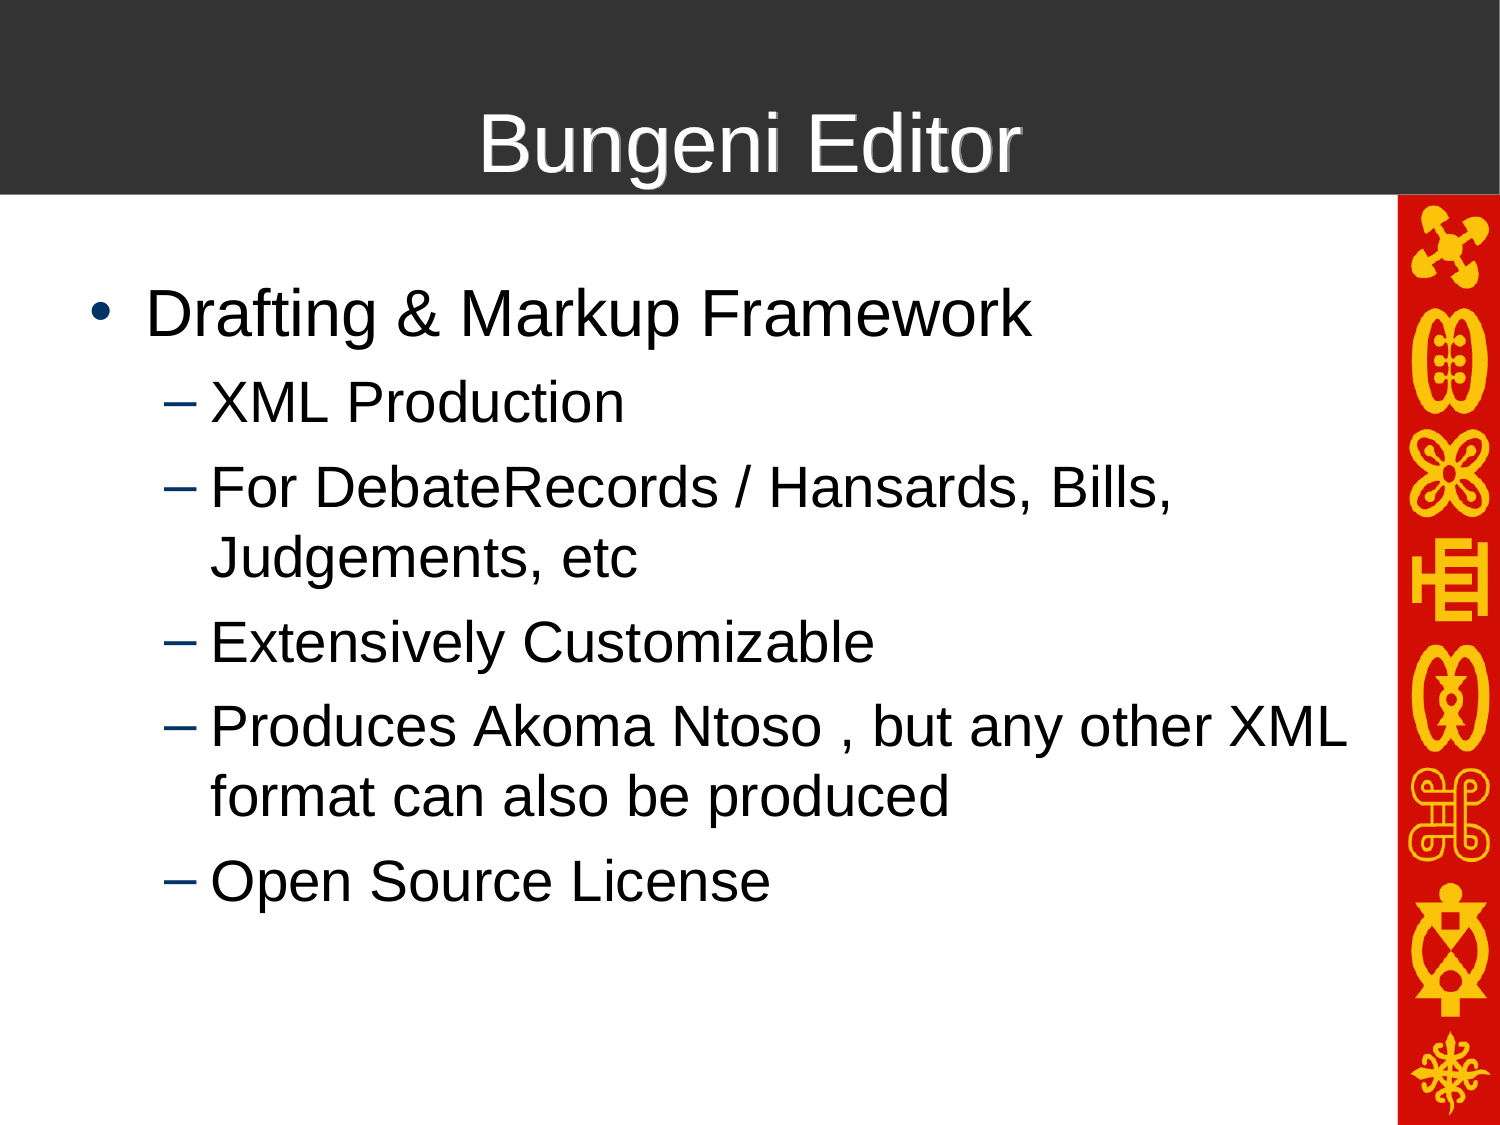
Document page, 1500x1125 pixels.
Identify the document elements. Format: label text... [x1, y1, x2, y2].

title Bungeni Editor [75, 21, 1426, 257]
picture [1397, 195, 1500, 1125]
list Drafting & Markup Framework XML Production For DebateRecords / Hansards, Bills, Judgements, etc Extensively Customizable Produces Akoma Ntoso , but any other XML format can also be produced Open Source License [75, 262, 1436, 1012]
